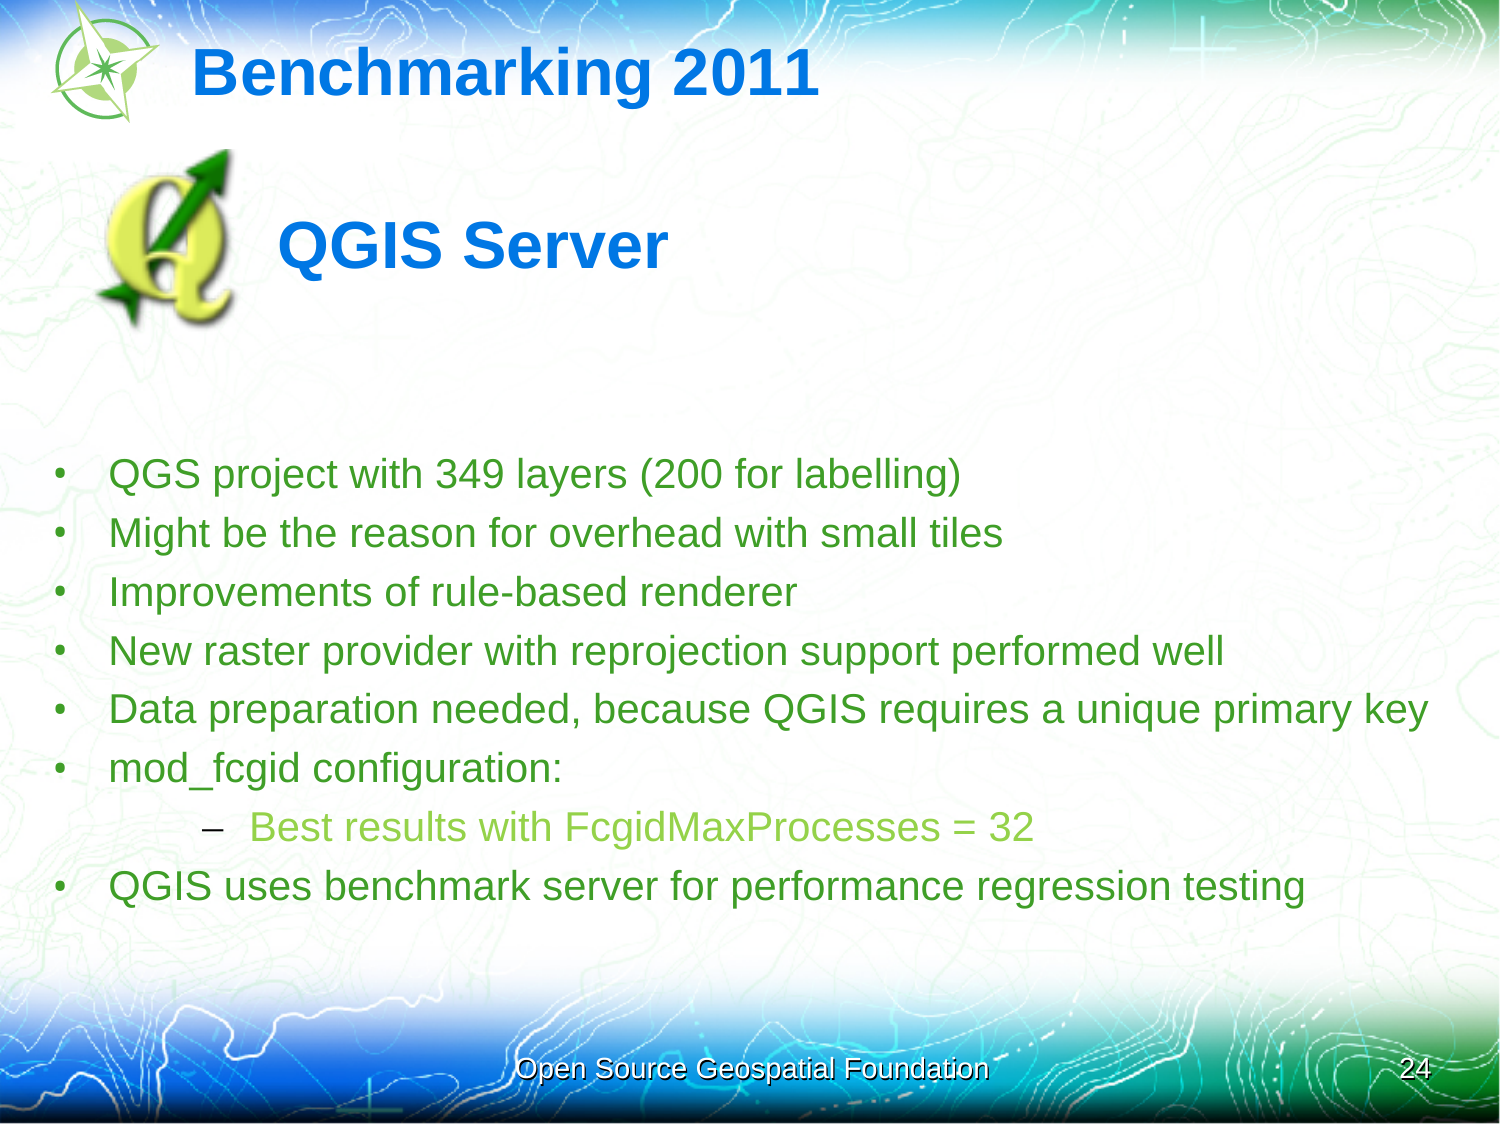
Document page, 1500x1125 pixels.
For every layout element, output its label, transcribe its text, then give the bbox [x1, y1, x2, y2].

picture [0, 0, 1500, 1125]
list QGS project with 349 layers (200 for labelling) Might be the reason for overhead with small tiles Improvements of rule-based renderer New raster provider with reprojection support performed well Data preparation needed, because QGIS requires a unique primary key mod_fcgid configuration: Best results with FcgidMaxProcesses = 32 QGIS uses benchmark server for performance regression testing [37, 439, 1500, 1125]
title QGIS Server [262, 196, 925, 291]
title Benchmarking 2011 [177, 20, 1477, 122]
